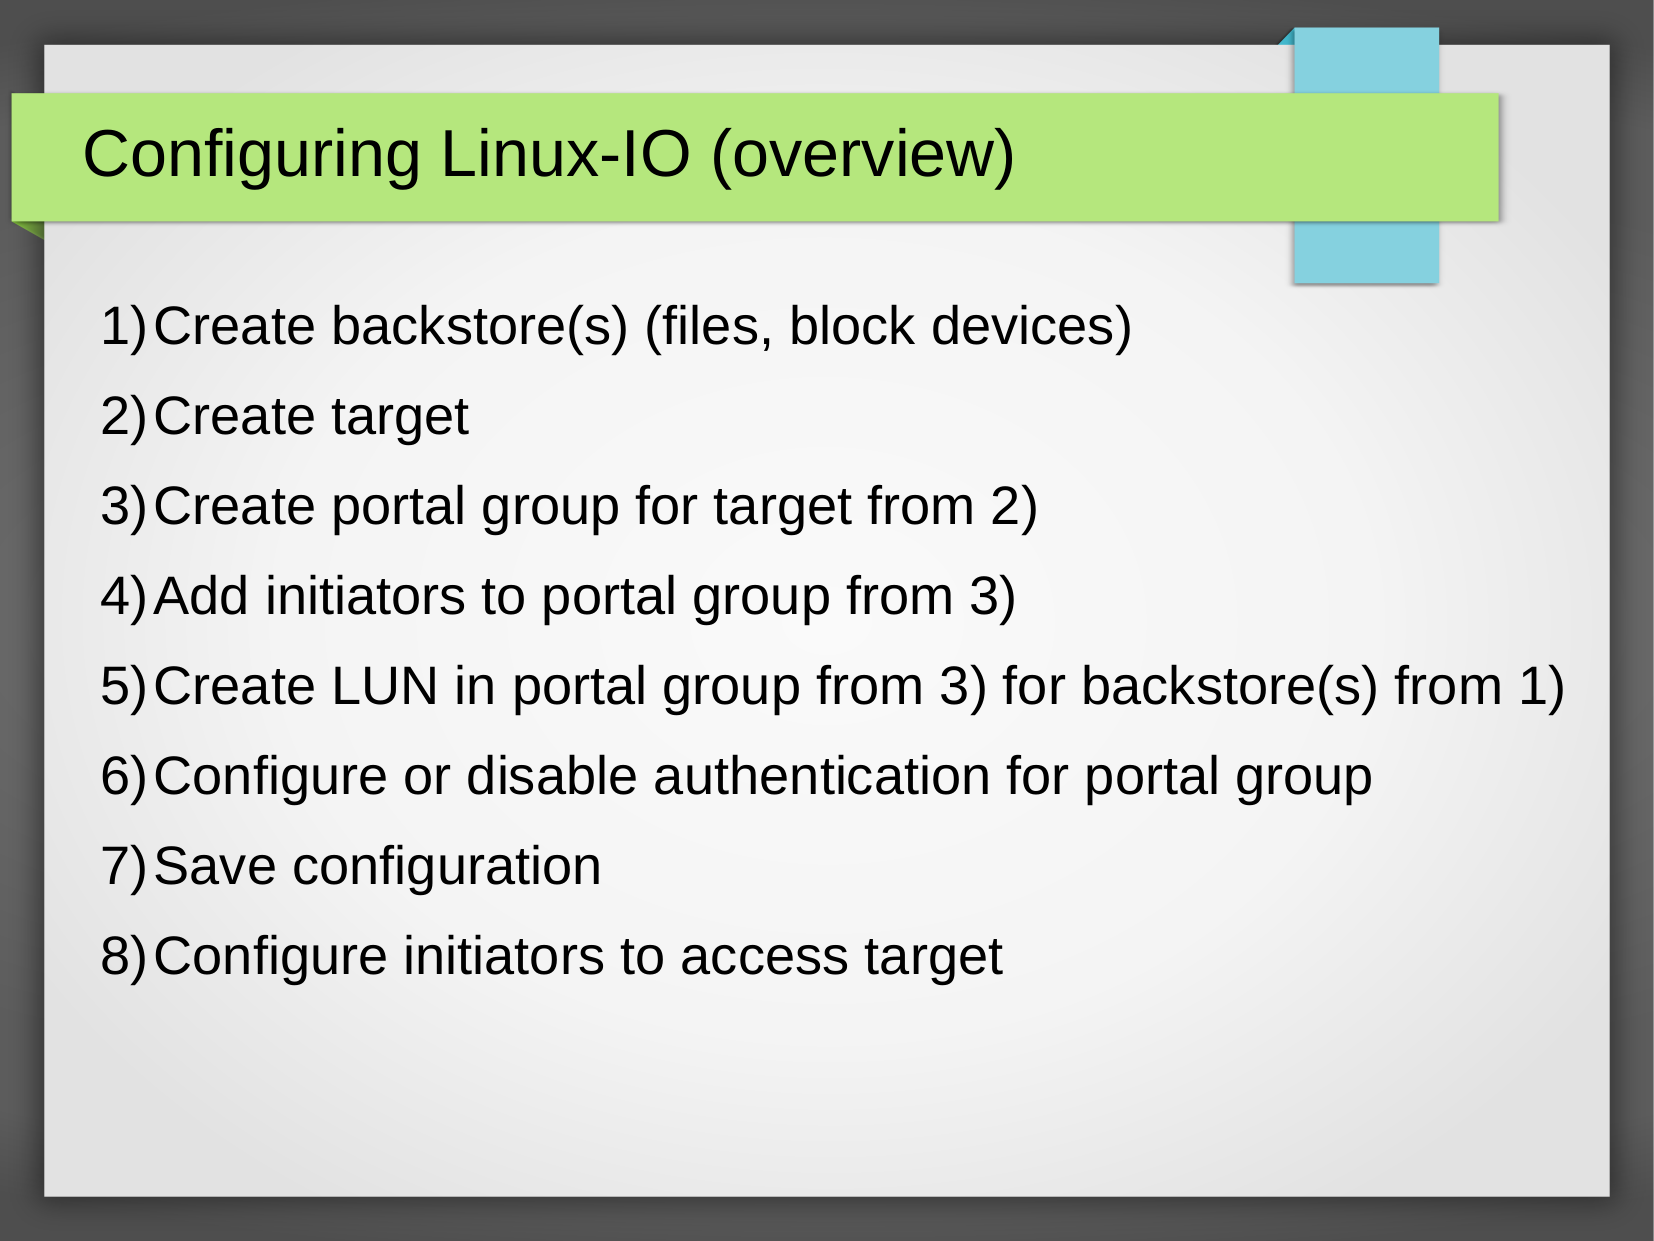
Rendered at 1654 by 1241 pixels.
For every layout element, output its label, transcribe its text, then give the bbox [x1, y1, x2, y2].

picture [0, 0, 1654, 1241]
list Create backstore(s) (files, block devices) Create target Create portal group for target from 2) Add initiators to portal group from 3) Create LUN in portal group from 3) for backstore(s) from 1) Configure or disable authentication for portal group Save configuration Configure initiators to access target [82, 295, 1571, 1015]
title Configuring Linux-IO (overview) [82, 94, 1264, 213]
